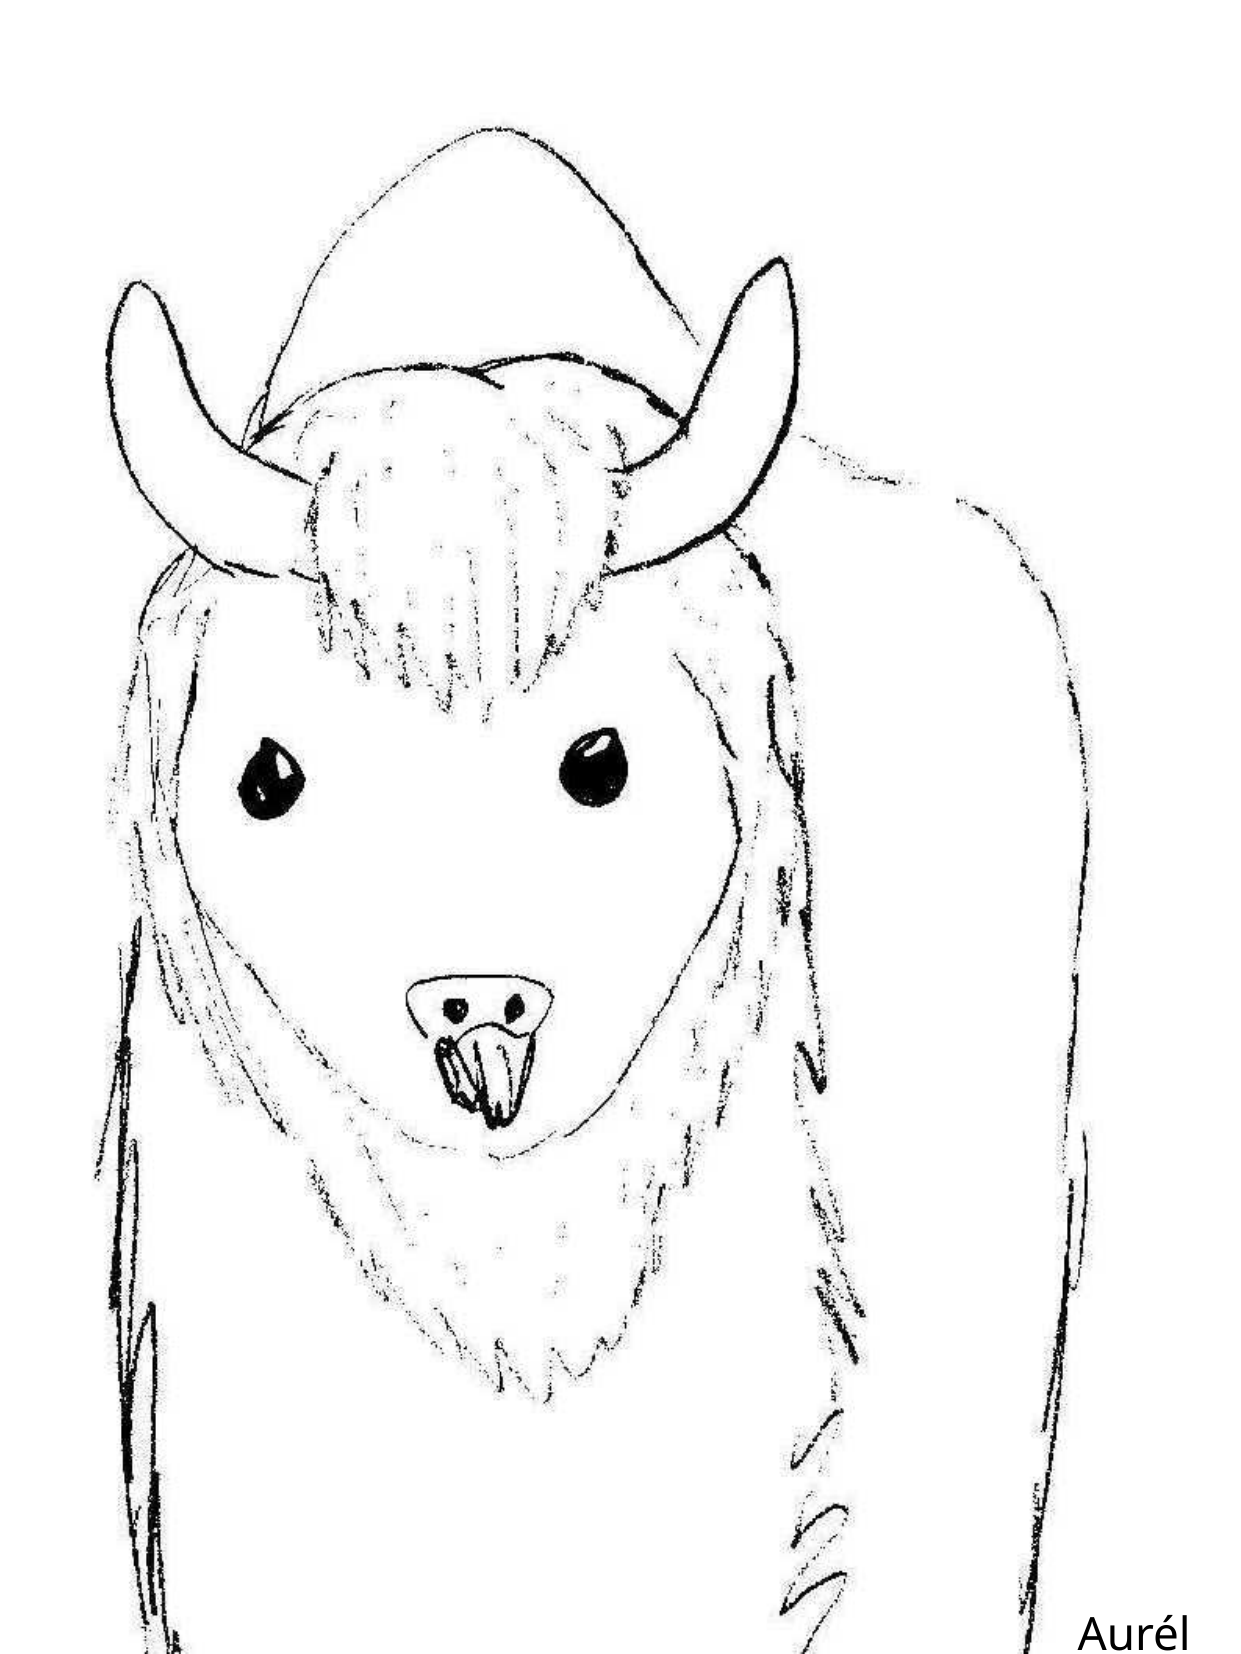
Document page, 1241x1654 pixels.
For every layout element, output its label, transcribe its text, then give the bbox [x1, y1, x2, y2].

text_box Aurélie [1062, 1594, 1211, 1654]
picture [59, 100, 1138, 1654]
